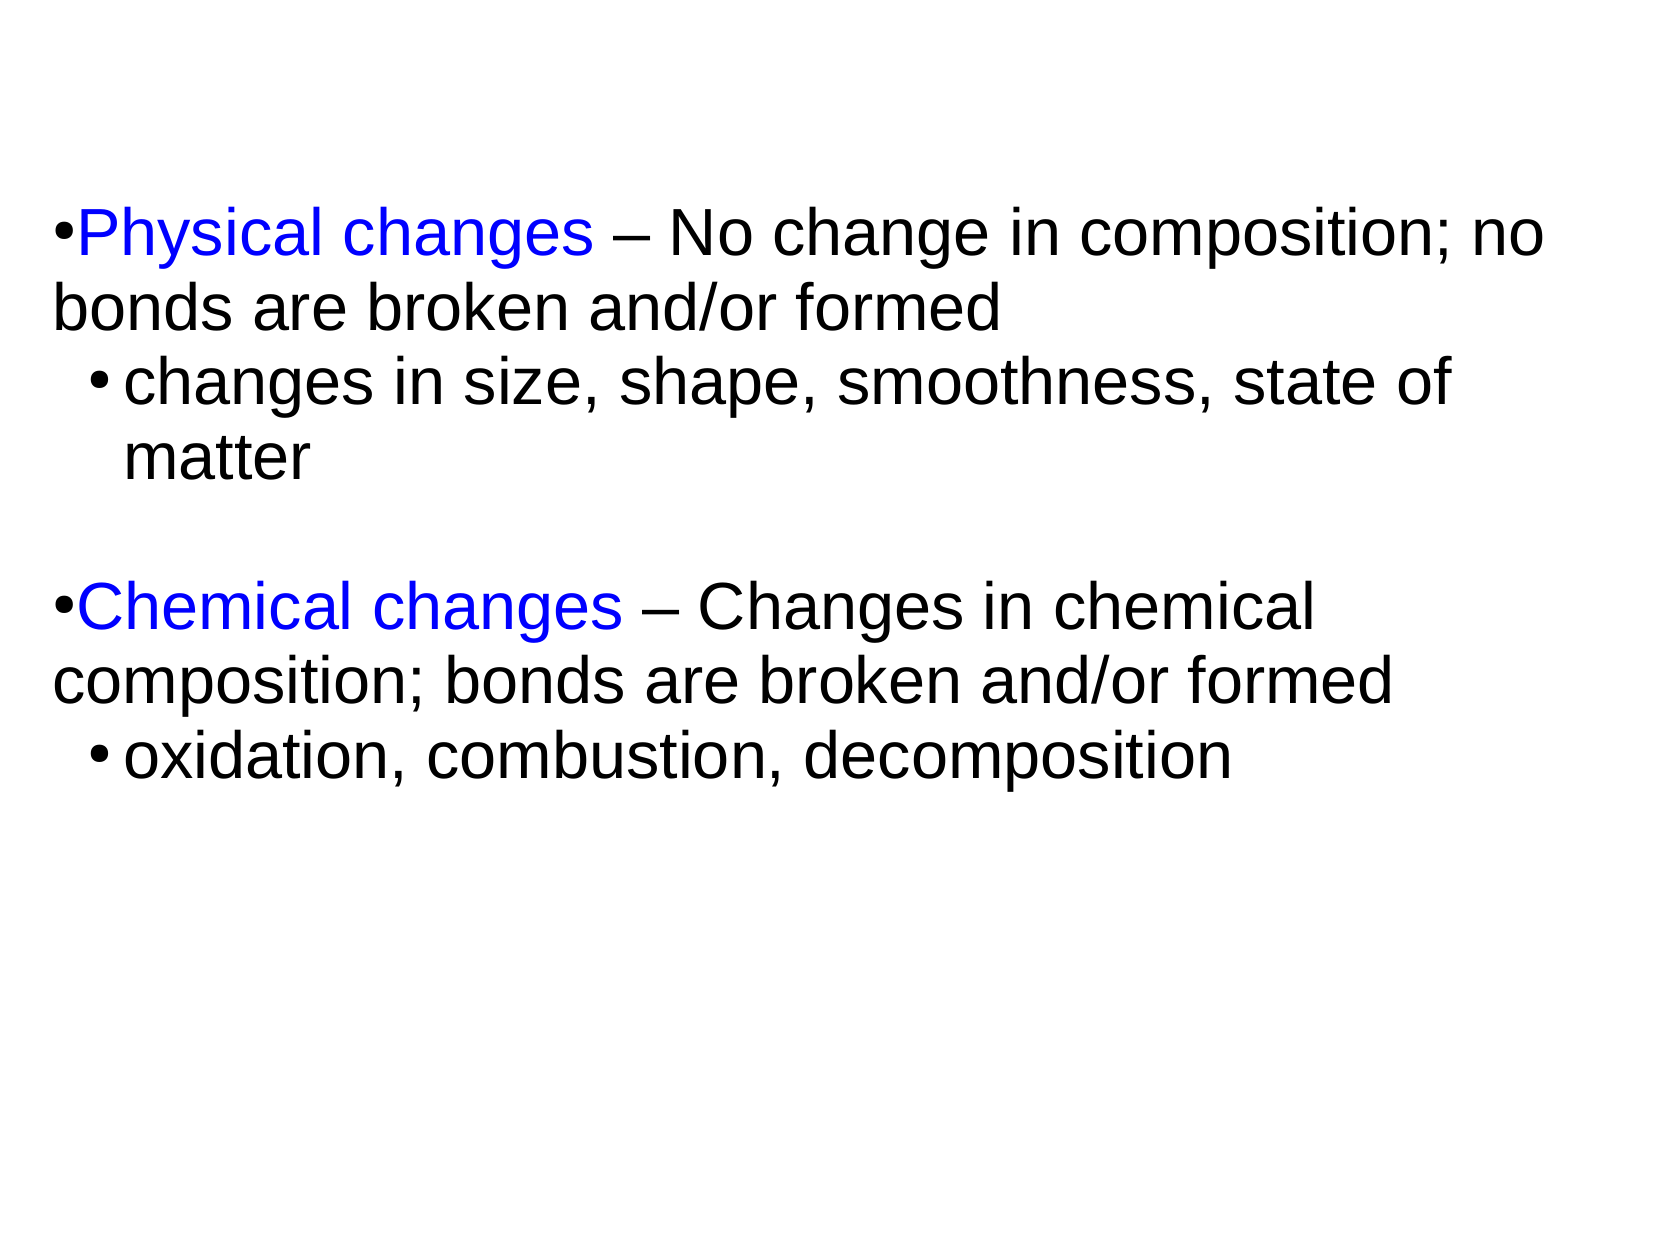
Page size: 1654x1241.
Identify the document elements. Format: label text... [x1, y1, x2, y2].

text_box Physical changes – No change in composition; no bonds are broken and/or formed changes in size, shape, smoothness, state of matter Chemical changes – Changes in chemical composition; bonds are broken and/or formed oxidation, combustion, decomposition [37, 187, 1654, 876]
